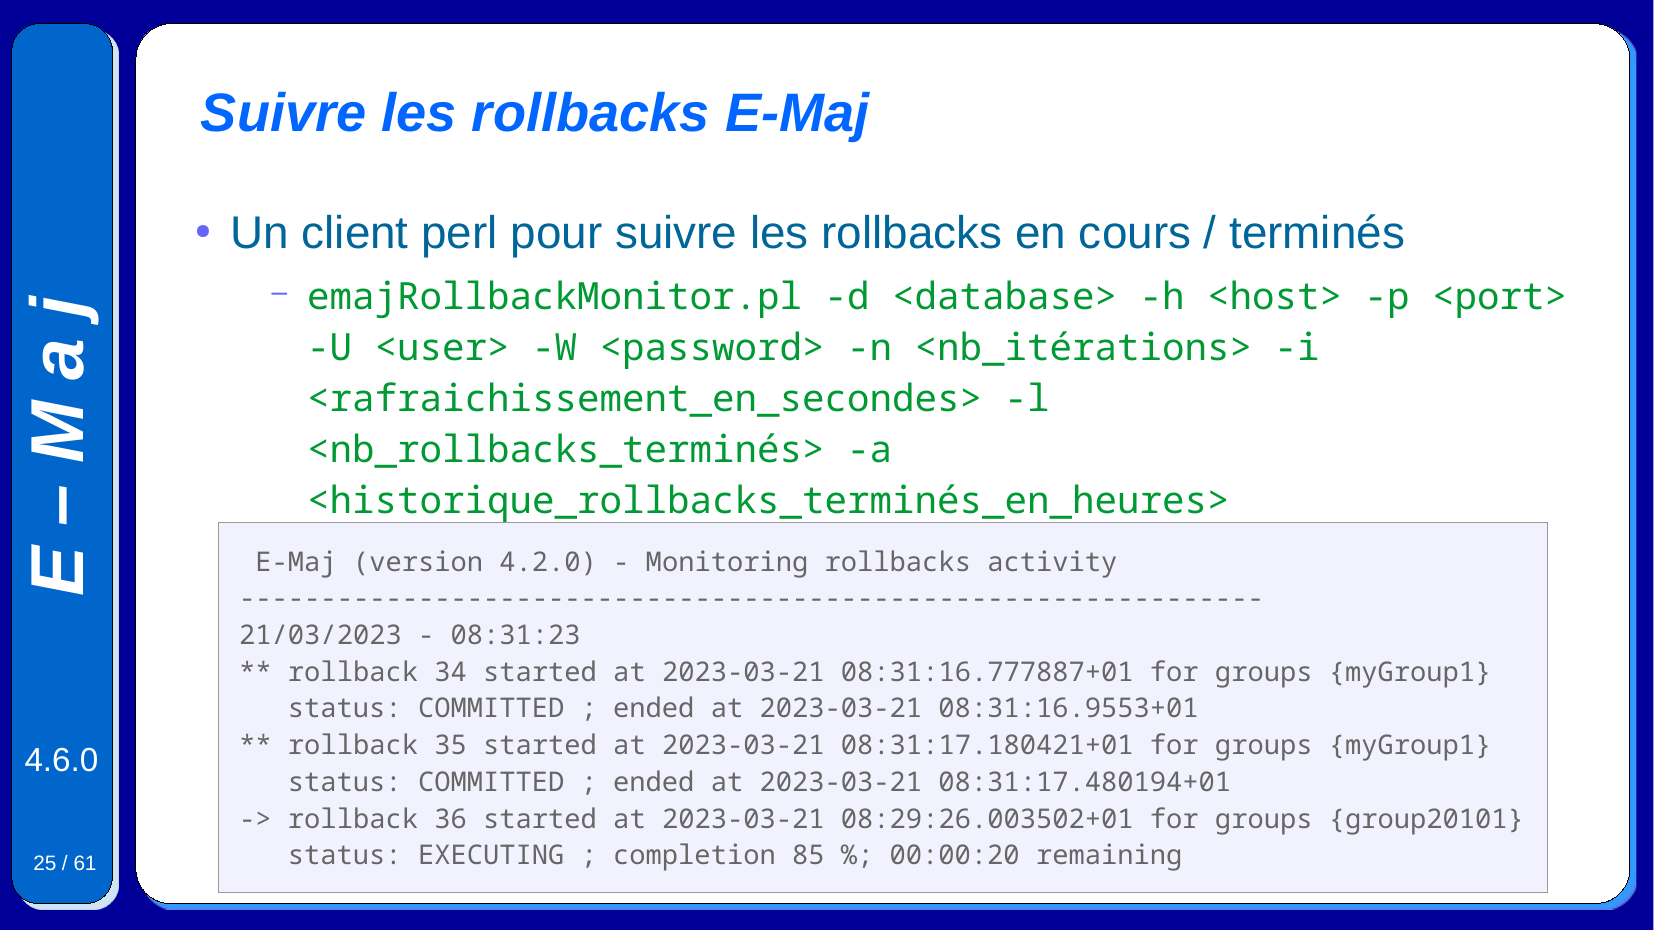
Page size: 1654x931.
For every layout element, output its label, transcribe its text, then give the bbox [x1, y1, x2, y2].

list Un client perl pour suivre les rollbacks en cours / terminés emajRollbackMonitor.pl -d <database> -h <host> -p <port> -U <user> -W <password> -n <nb_itérations> -i <rafraichissement_en_secondes> -l <nb_rollbacks_terminés> -a <historique_rollbacks_terminés_en_heures> [177, 206, 1587, 502]
title Suivre les rollbacks E-Maj [200, 34, 1575, 191]
text_box E-Maj (version 4.2.0) - Monitoring rollbacks activity --------------------------------------------------------------- 21/03/2023 - 08:31:23 ** rollback 34 started at 2023-03-21 08:31:16.777887+01 for groups {myGroup1} status: COMMITTED ; ended at 2023-03-21 08:31:16.9553+01 ** rollback 35 started at 2023-03-21 08:31:17.180421+01 for groups {myGroup1} status: COMMITTED ; ended at 2023-03-21 08:31:17.480194+01 -> rollback 36 started at 2023-03-21 08:29:26.003502+01 for groups {group20101} status: EXECUTING ; completion 85 %; 00:00:20 remaining [218, 522, 1548, 878]
